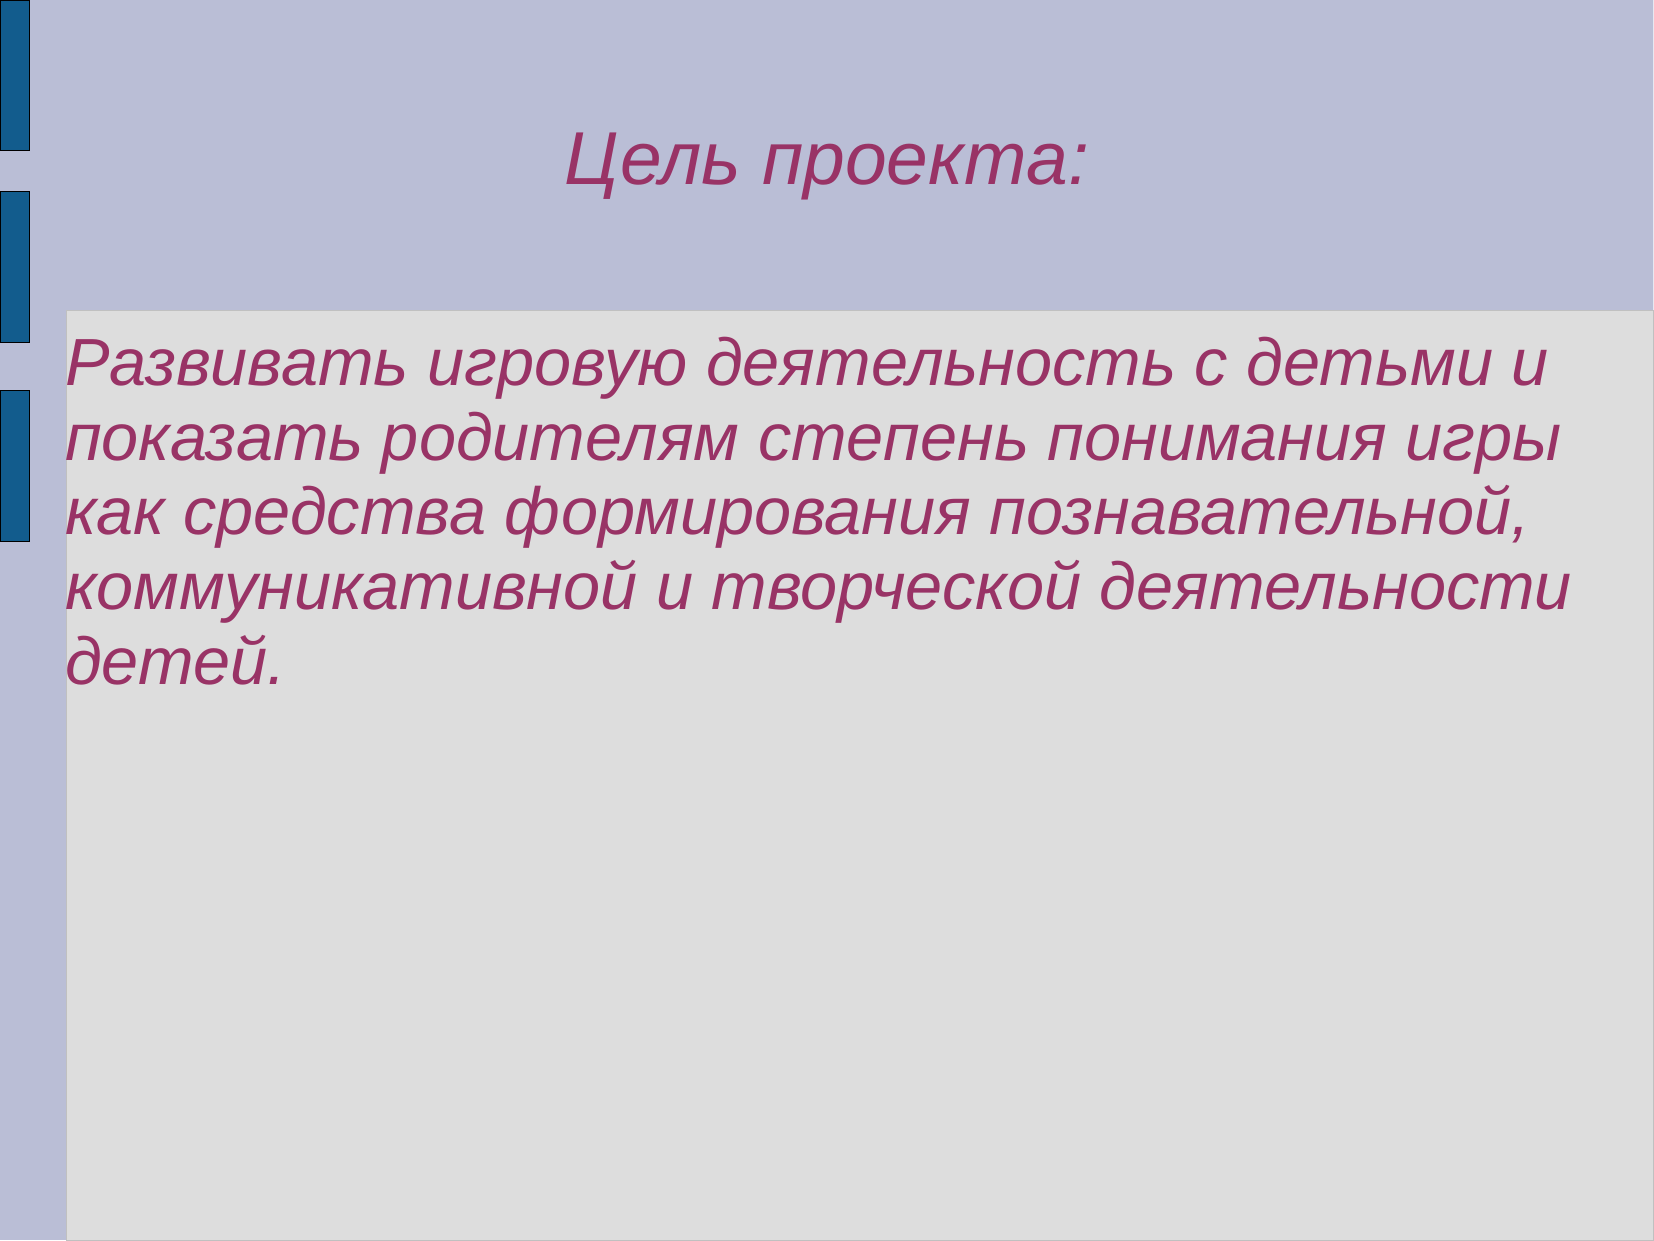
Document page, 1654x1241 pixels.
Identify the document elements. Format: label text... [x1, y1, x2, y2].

text_box Цель проекта: Развивать игровую деятельность с детьми и показать родителям степень понимания игры как средства формирования познавательной, коммуникативной и творческой деятельности детей. [29, 88, 1625, 1018]
